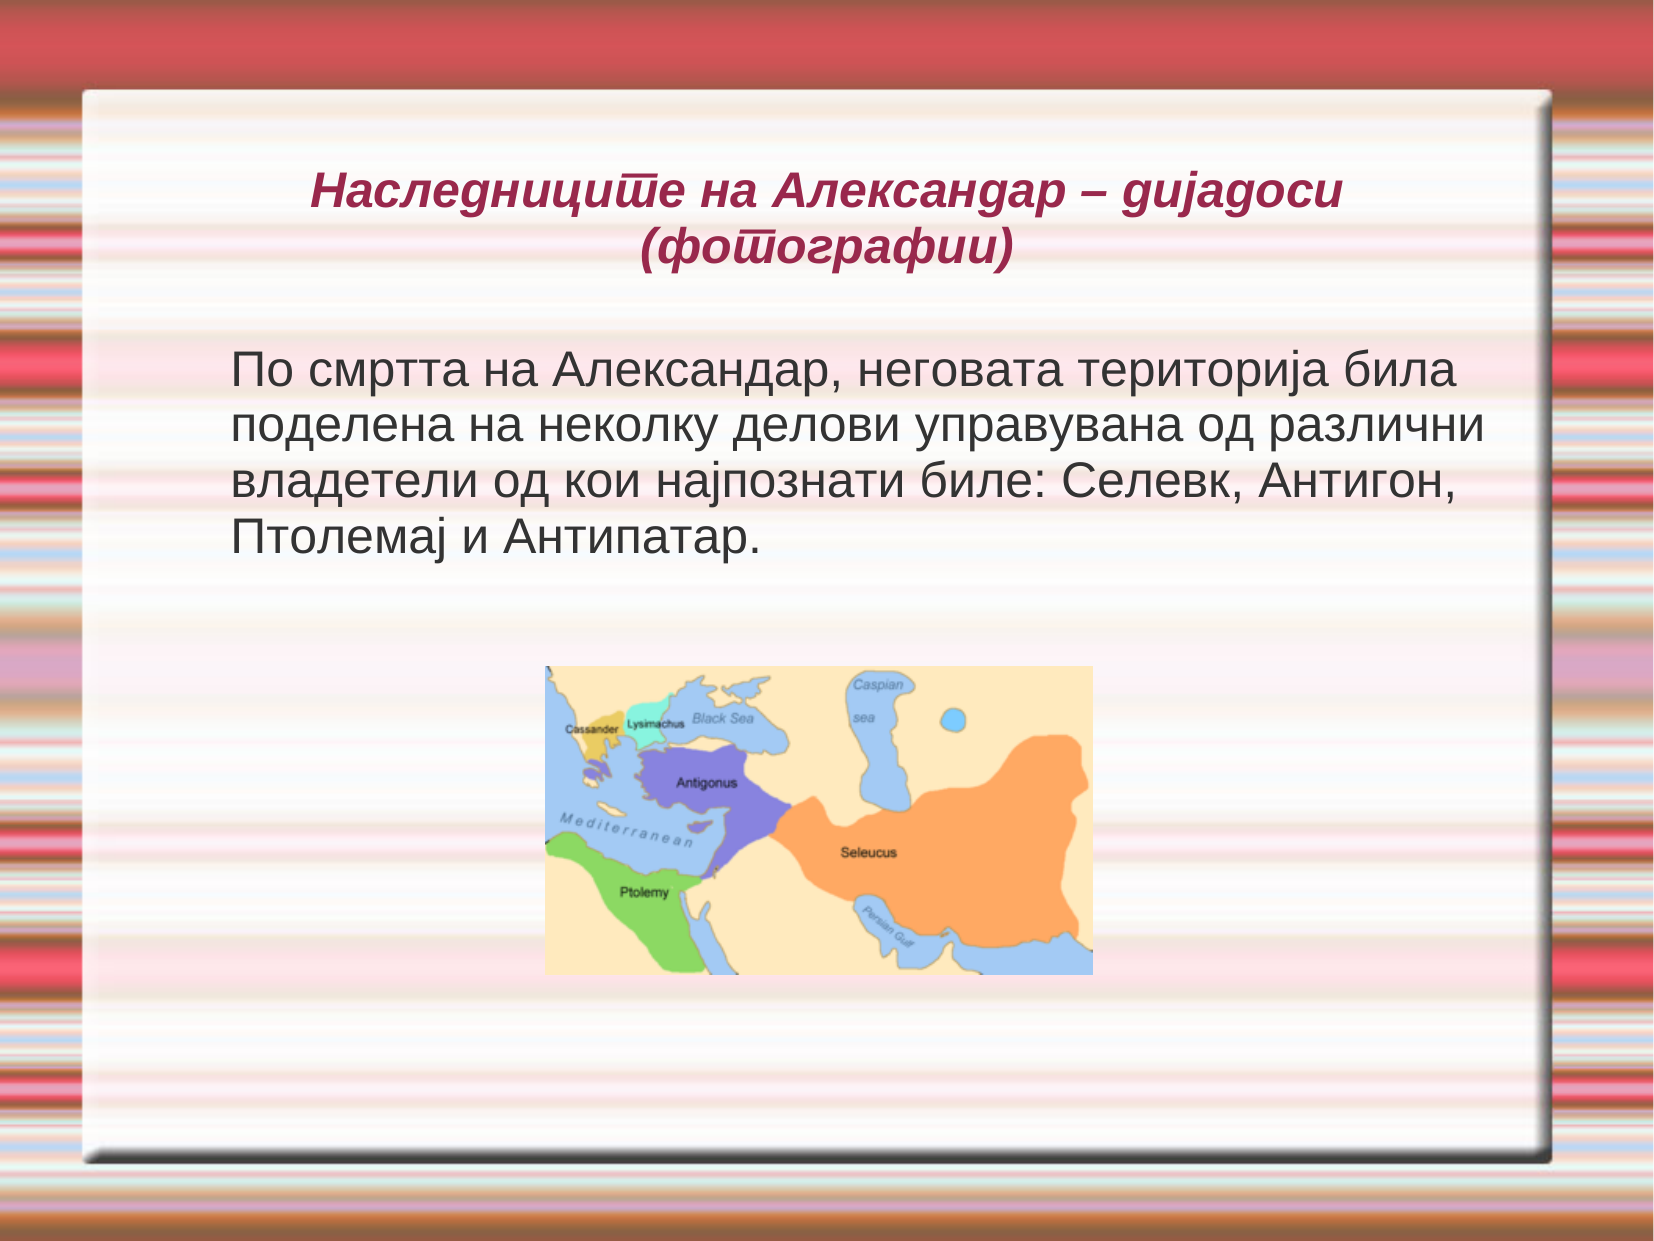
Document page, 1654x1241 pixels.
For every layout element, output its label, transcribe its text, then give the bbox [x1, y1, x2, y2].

title Наследниците на Александар – дијадоси (фотографии) [121, 114, 1534, 322]
list По смртта на Александар, неговата територија била поделена на неколку делови управувана од различни владетели од кои најпознати биле: Селевк, Антигон, Птолемај и Антипатар. [147, 340, 1529, 1123]
picture [0, 0, 1654, 1241]
